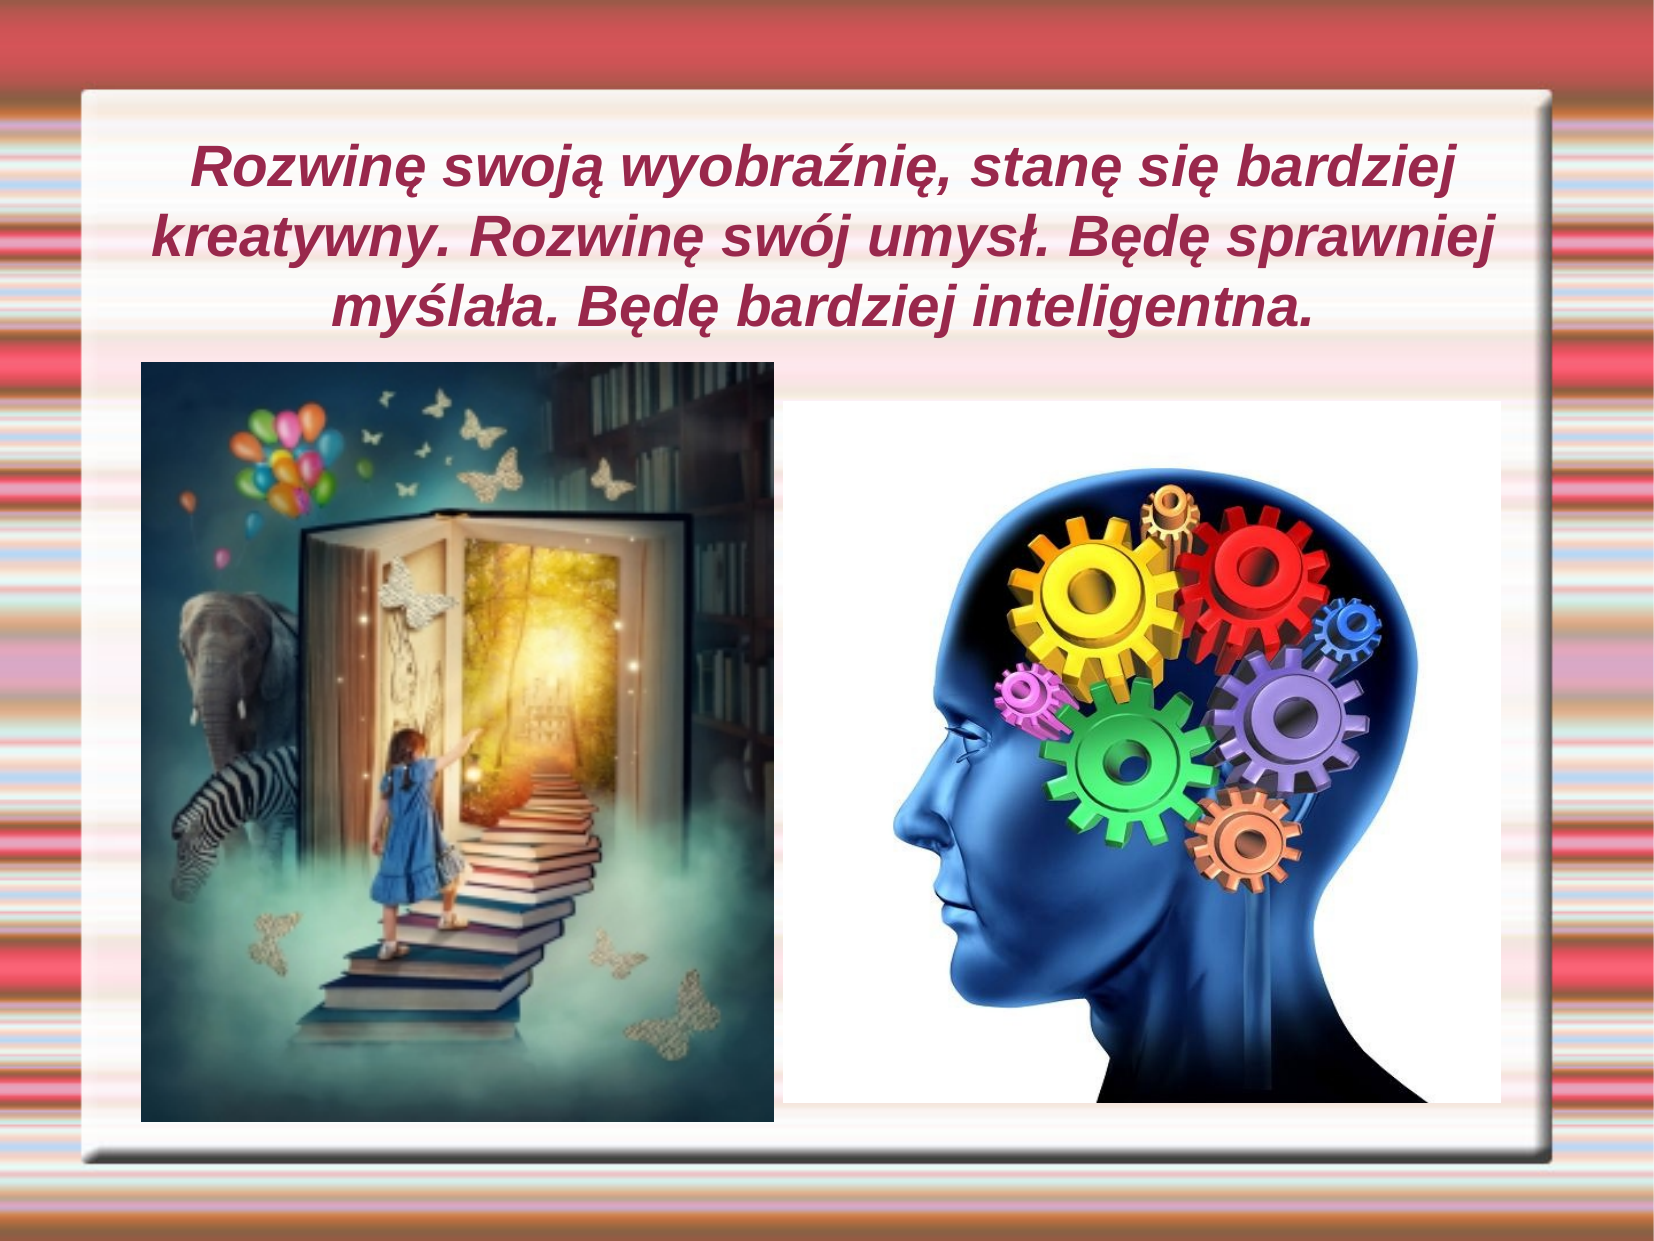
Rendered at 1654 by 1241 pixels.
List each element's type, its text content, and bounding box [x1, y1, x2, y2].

picture [141, 362, 774, 1123]
picture [783, 401, 1501, 1103]
title Rozwinę swoją wyobraźnię, stanę się bardziej kreatywny. Rozwinę swój umysł. Będę sprawniej myślała. Będę bardziej inteligentna. [118, 129, 1531, 338]
